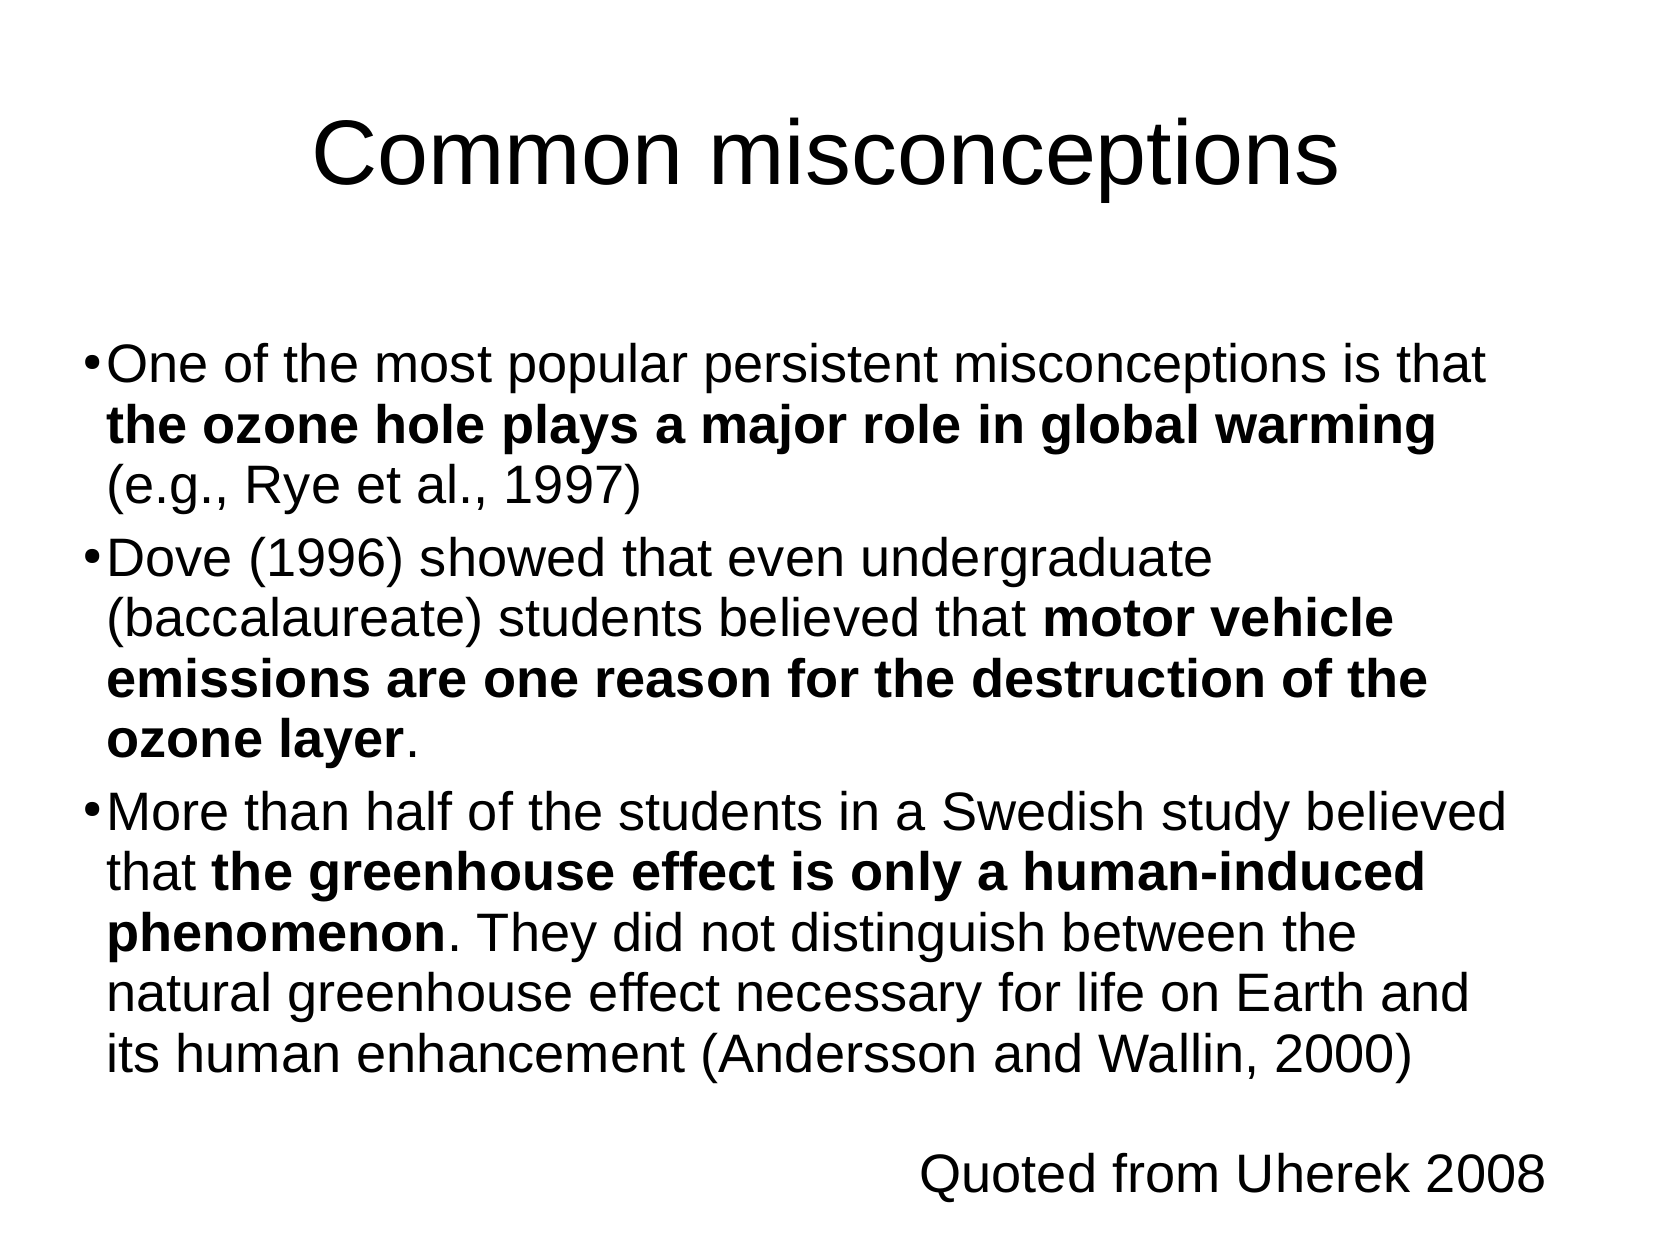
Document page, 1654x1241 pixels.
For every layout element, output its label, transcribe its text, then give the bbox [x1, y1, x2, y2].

text_box Quoted from Uherek 2008 [92, 1133, 1548, 1214]
title Common misconceptions [82, 49, 1571, 257]
subtitle One of the most popular persistent misconceptions is that the ozone hole plays a major role in global warming (e.g., Rye et al., 1997) Dove (1996) showed that even undergraduate (baccalaureate) students believed that motor vehicle emissions are one reason for the destruction of the ozone layer. More than half of the students in a Swedish study believed that the greenhouse effect is only a human-induced phenomenon. They did not distinguish between the natural greenhouse effect necessary for life on Earth and its human enhancement (Andersson and Wallin, 2000) [82, 333, 1538, 1084]
